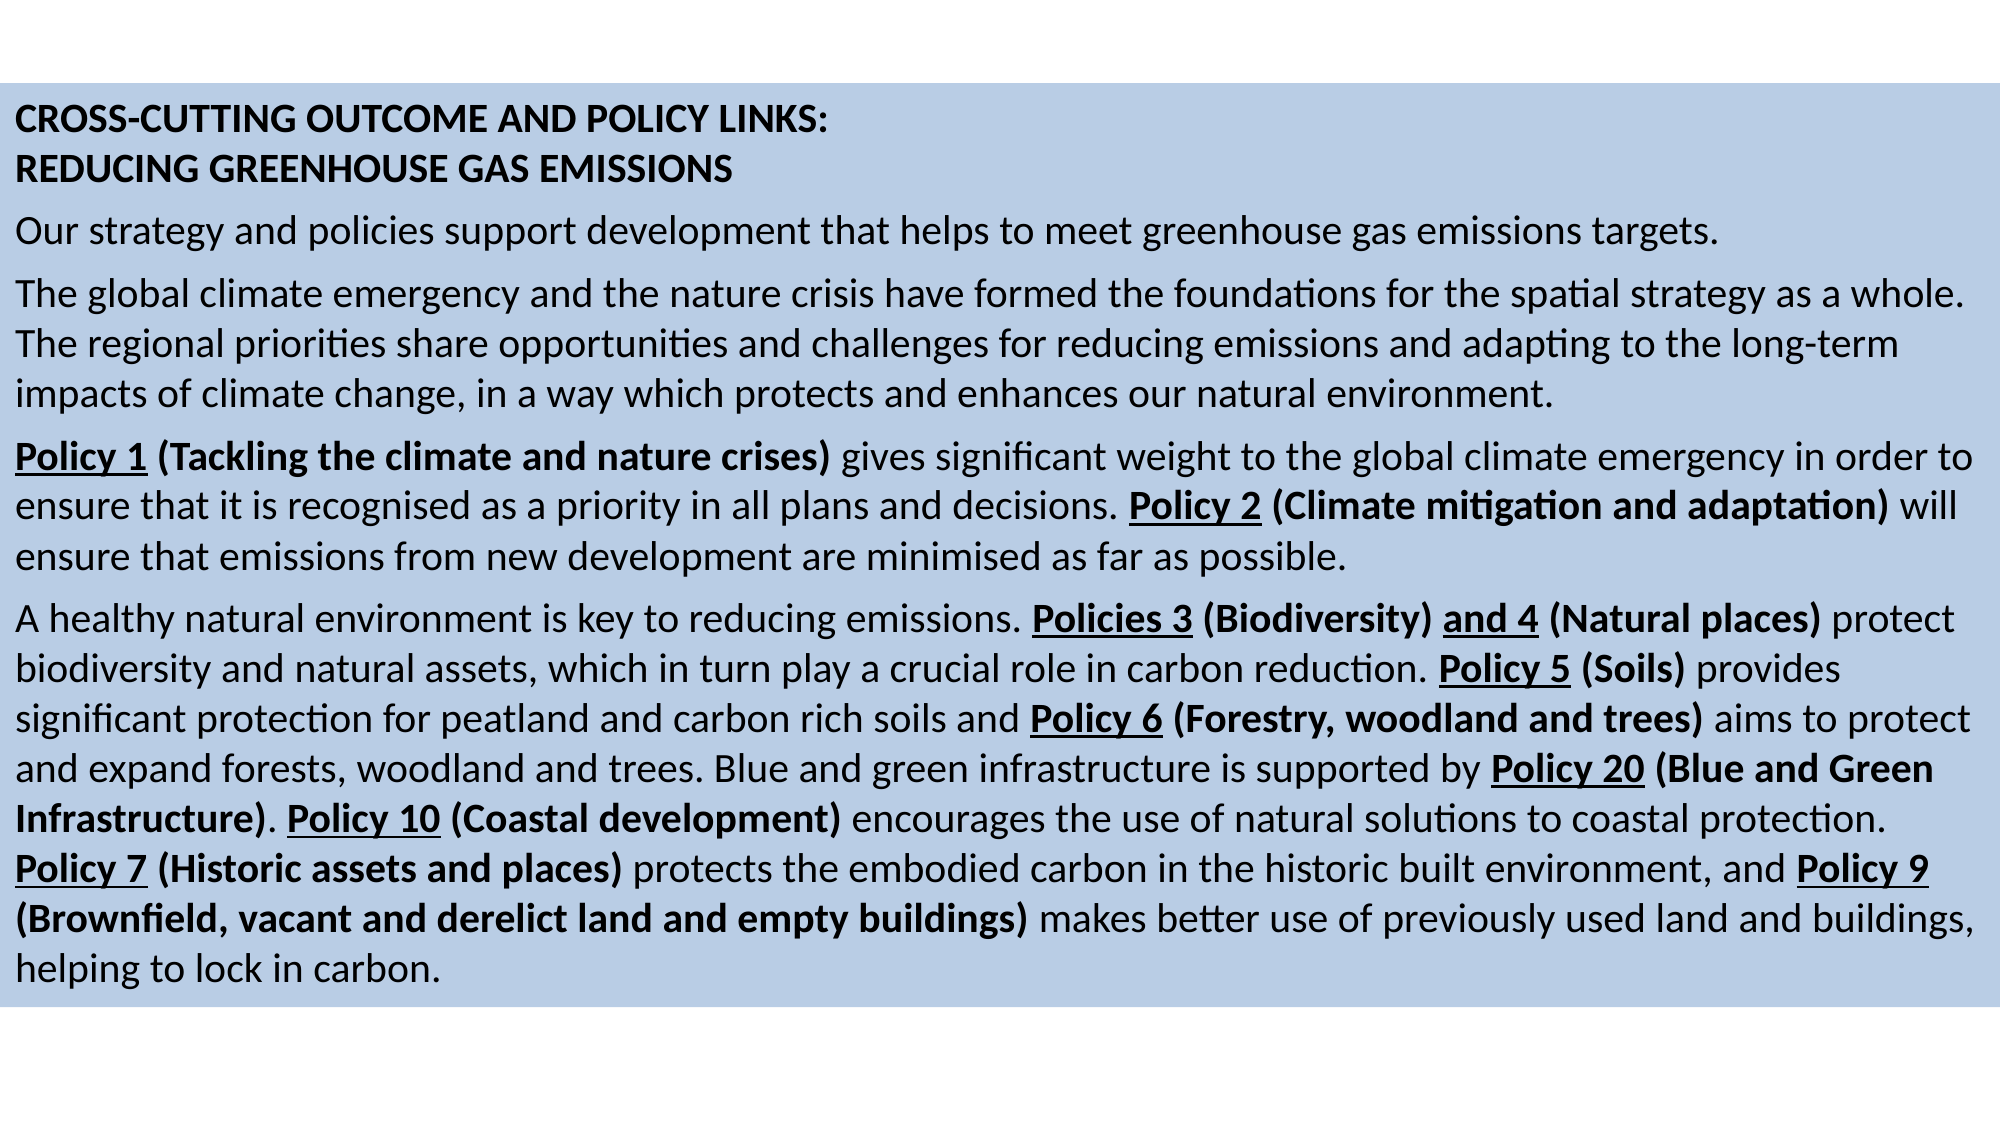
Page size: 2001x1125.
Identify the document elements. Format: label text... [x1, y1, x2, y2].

text_box CROSS-CUTTING OUTCOME AND POLICY LINKS: REDUCING GREENHOUSE GAS EMISSIONS Our strategy and policies support development that helps to meet greenhouse gas emissions targets. The global climate emergency and the nature crisis have formed the foundations for the spatial strategy as a whole. The regional priorities share opportunities and challenges for reducing emissions and adapting to the long-term impacts of climate change, in a way which protects and enhances our natural environment. Policy 1 (Tackling the climate and nature crises) gives significant weight to the global climate emergency in order to ensure that it is recognised as a priority in all plans and decisions. Policy 2 (Climate mitigation and adaptation) will ensure that emissions from new development are minimised as far as possible. A healthy natural environment is key to reducing emissions. Policies 3 (Biodiversity) and 4 (Natural places) protect biodiversity and natural assets, which in turn play a crucial role in carbon reduction. Policy 5 (Soils) provides significant protection for peatland and carbon rich soils and Policy 6 (Forestry, woodland and trees) aims to protect and expand forests, woodland and trees. Blue and green infrastructure is supported by Policy 20 (Blue and Green Infrastructure). Policy 10 (Coastal development) encourages the use of natural solutions to coastal protection. Policy 7 (Historic assets and places) protects the embodied carbon in the historic built environment, and Policy 9 (Brownfield, vacant and derelict land and empty buildings) makes better use of previously used land and buildings, helping to lock in carbon. [0, 83, 2000, 1008]
